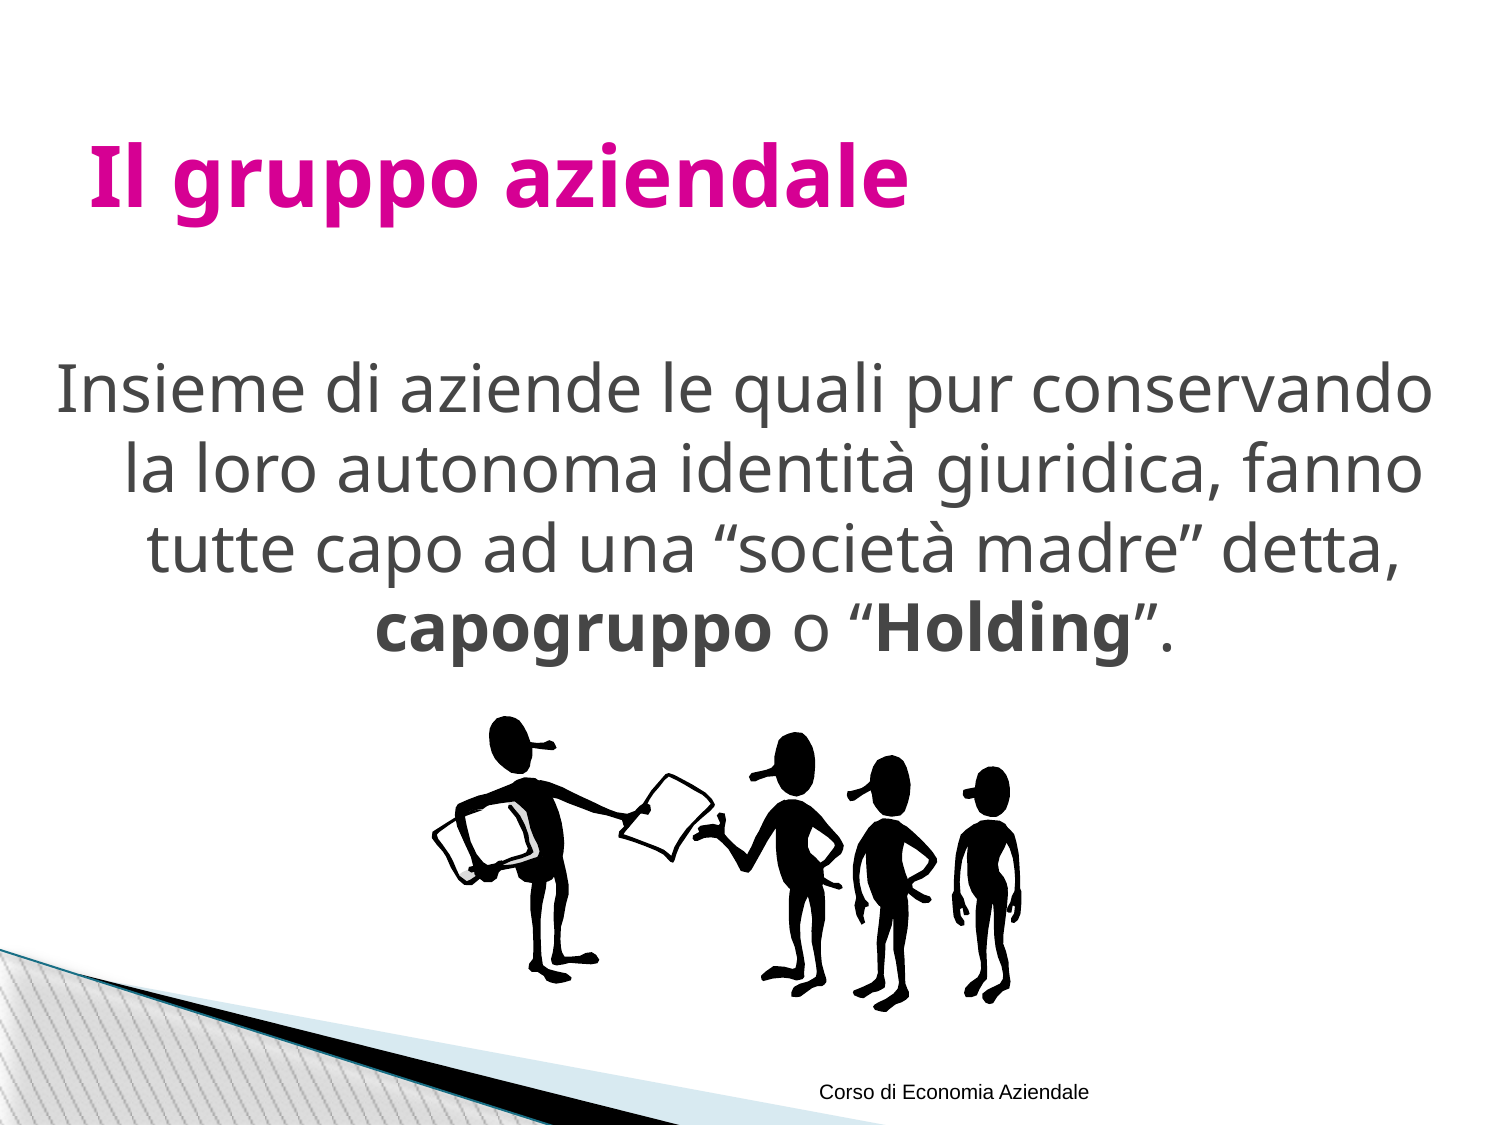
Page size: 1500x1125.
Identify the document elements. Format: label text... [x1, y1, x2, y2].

picture [430, 716, 1022, 1012]
title Il gruppo aziendale [75, 45, 1425, 233]
text_box Insieme di aziende le quali pur conservando la loro autonoma identità giuridica, fanno tutte capo ad una “società madre” detta, capogruppo o “Holding”. [29, 338, 1465, 693]
footer Corso di Economia Aziendale [718, 1051, 1105, 1112]
